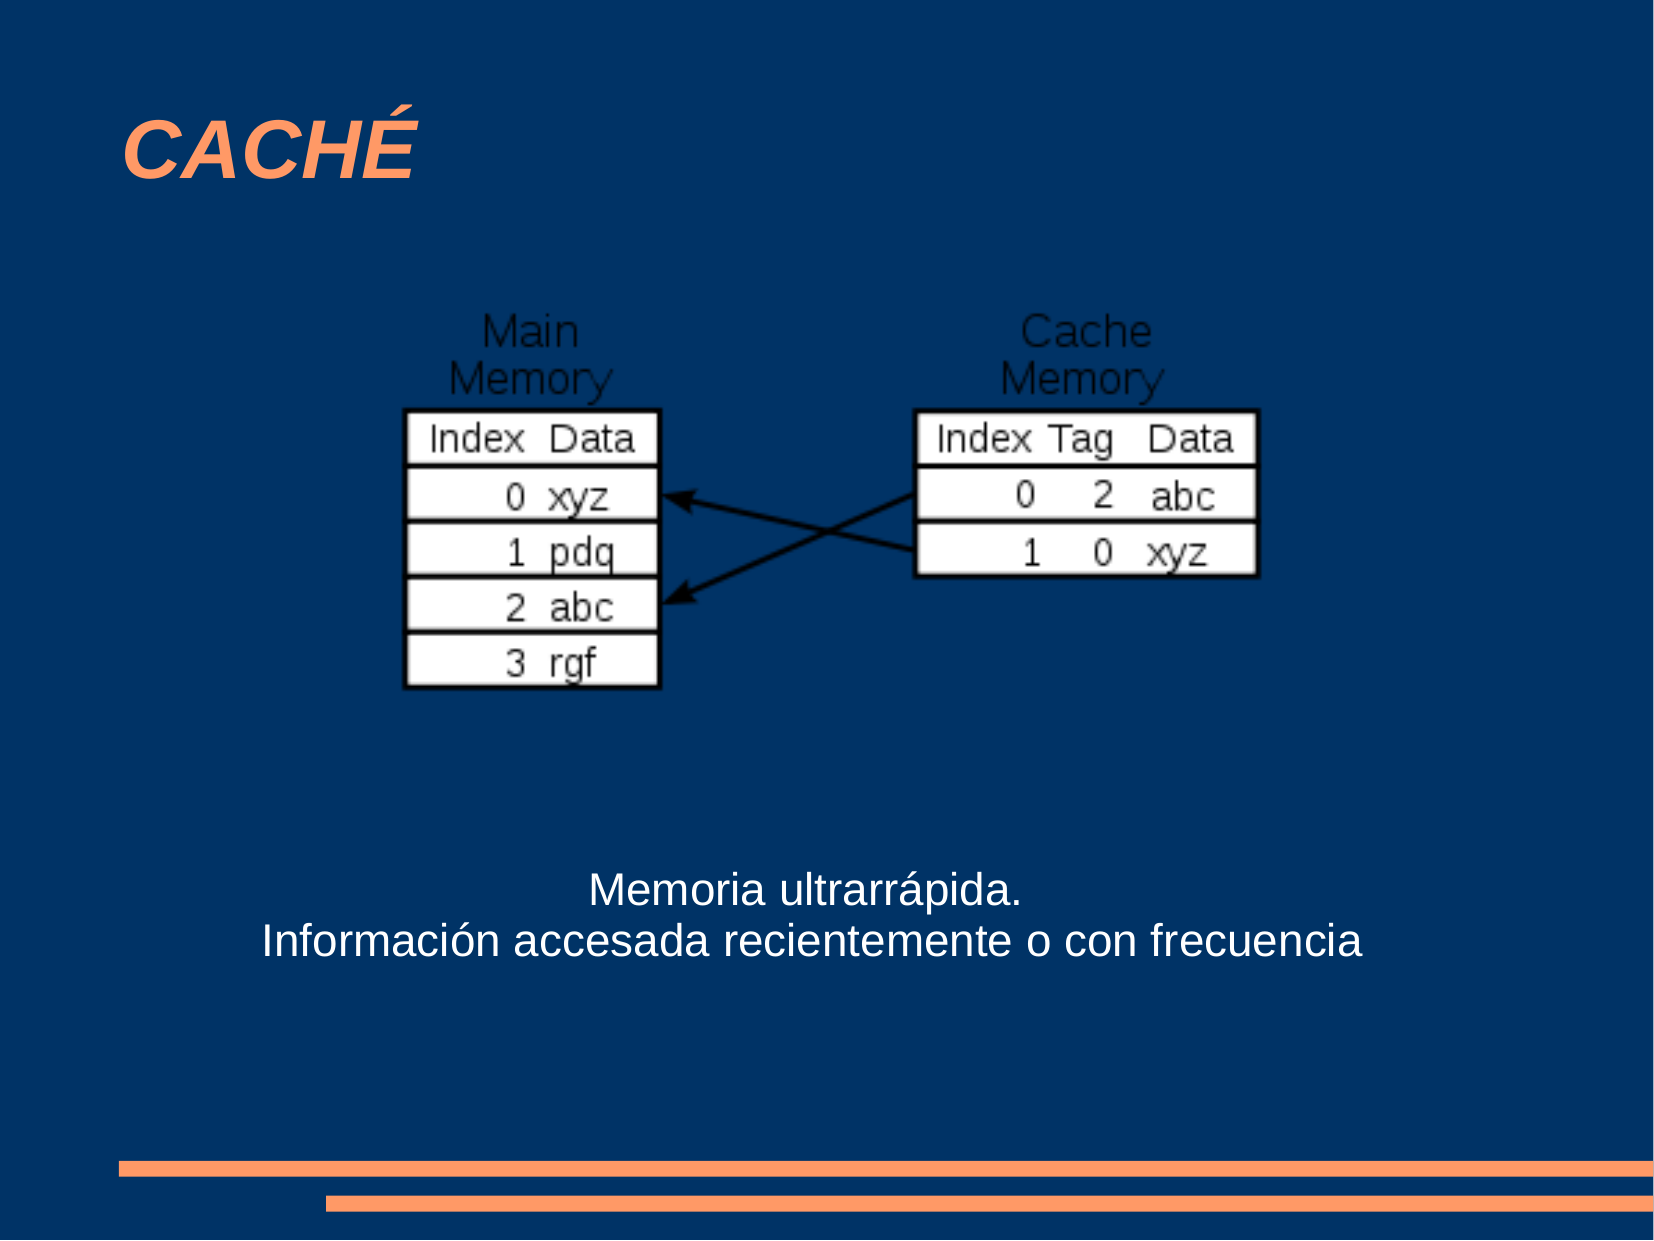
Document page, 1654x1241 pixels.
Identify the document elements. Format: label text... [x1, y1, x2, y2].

title CACHÉ [121, 46, 1534, 254]
picture [389, 309, 1276, 697]
text_box Memoria ultrarrápida. Información accesada recientemente o con frecuencia [247, 856, 1379, 986]
